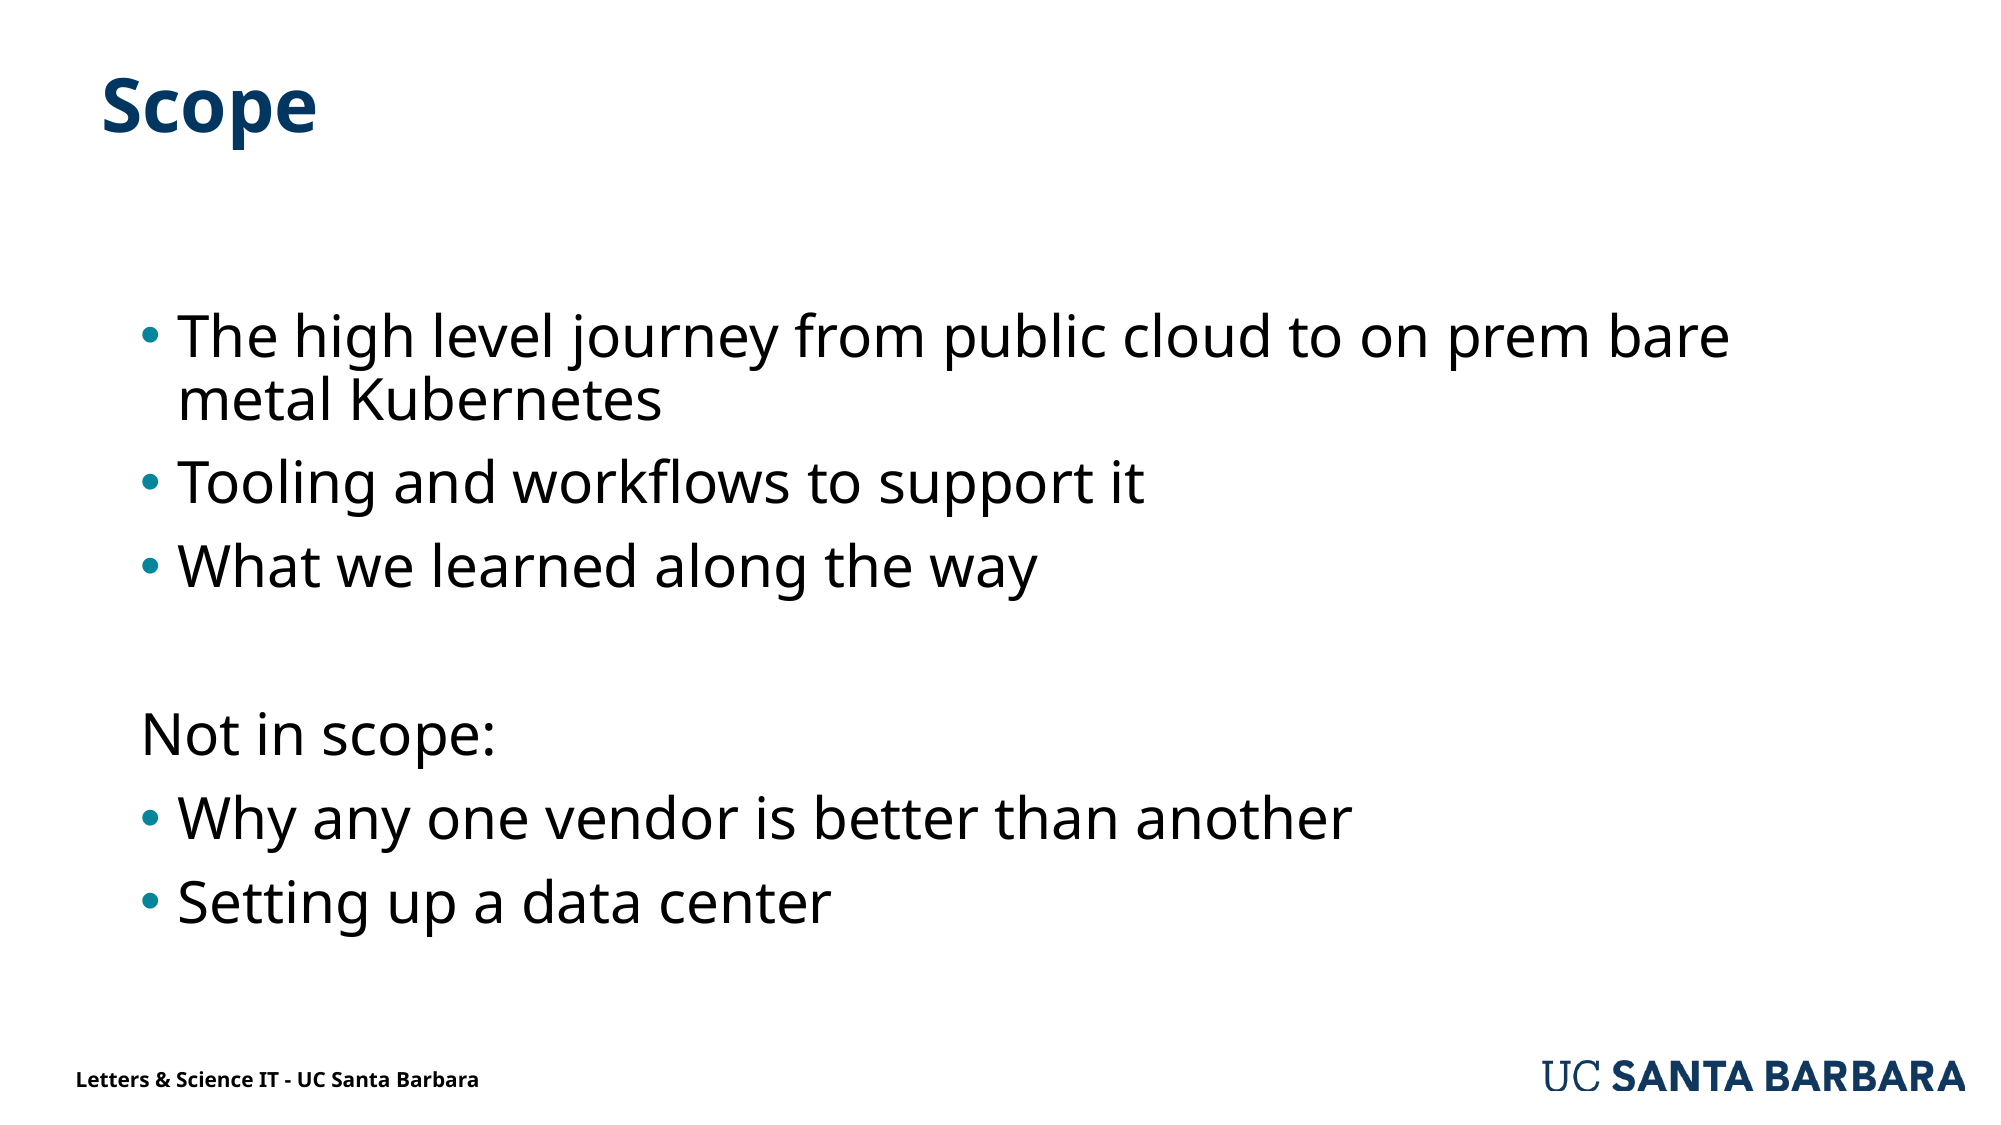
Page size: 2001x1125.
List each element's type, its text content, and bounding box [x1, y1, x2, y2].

list The high level journey from public cloud to on prem bare metal Kubernetes Tooling and workflows to support it What we learned along the way Not in scope: Why any one vendor is better than another Setting up a data center [125, 299, 1874, 1014]
title Scope [86, 59, 1914, 158]
